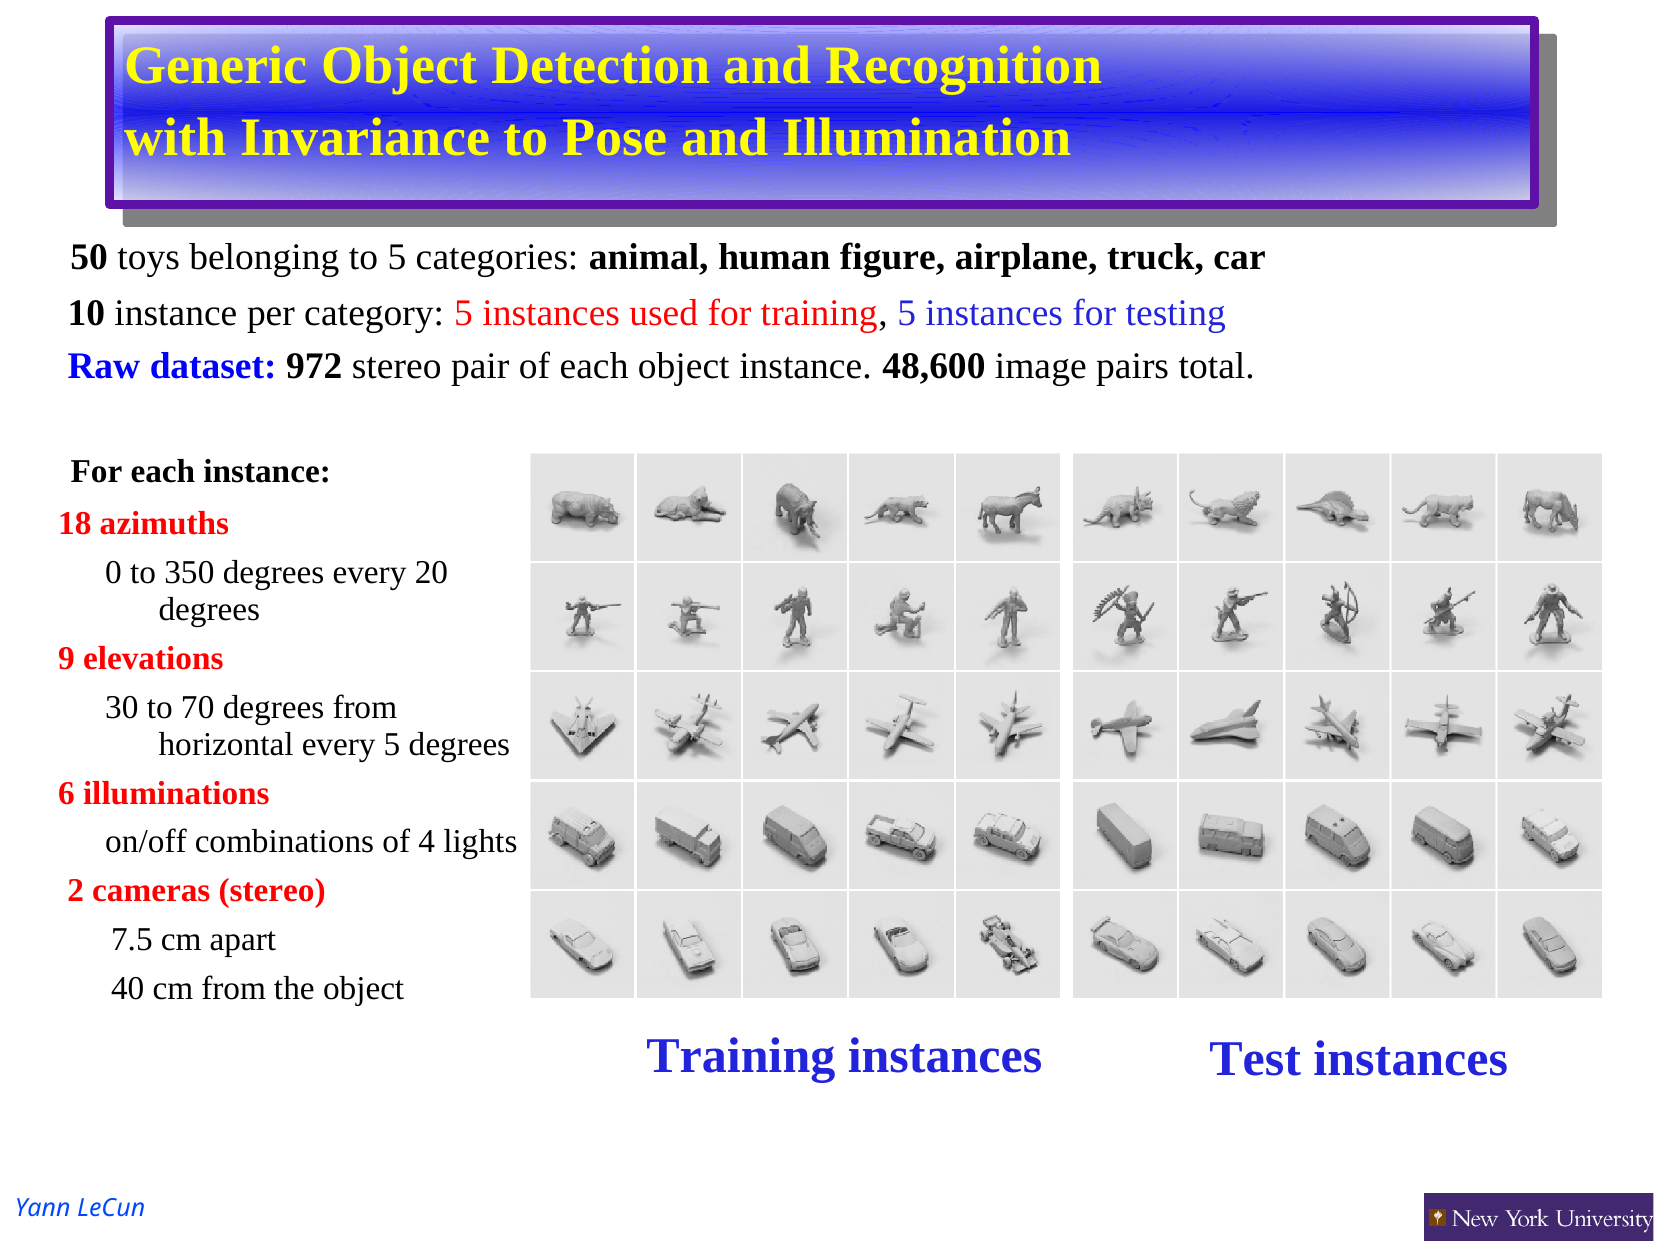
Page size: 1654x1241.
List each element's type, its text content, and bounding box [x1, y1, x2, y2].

text_box Generic Object Detection and Recognition with Invariance to Pose and Illumination [109, 20, 1535, 205]
picture [1424, 1193, 1654, 1241]
text_box Test instances [1179, 1001, 1538, 1137]
text_box Training instances [617, 998, 1073, 1133]
text_box For each instance: 18 azimuths 0 to 350 degrees every 20 degrees 9 elevations 30 to 70 degrees from horizontal every 5 degrees 6 illuminations on/off combinations of 4 lights 2 cameras (stereo) 7.5 cm apart 40 cm from the object [58, 437, 530, 1185]
text_box 50 toys belonging to 5 categories: animal, human figure, airplane, truck, car 10 instance per category: 5 instances used for training, 5 instances for testing Raw dataset: 972 stereo pair of each object instance. 48,600 image pairs total. [57, 224, 1576, 444]
picture [528, 451, 1606, 1004]
